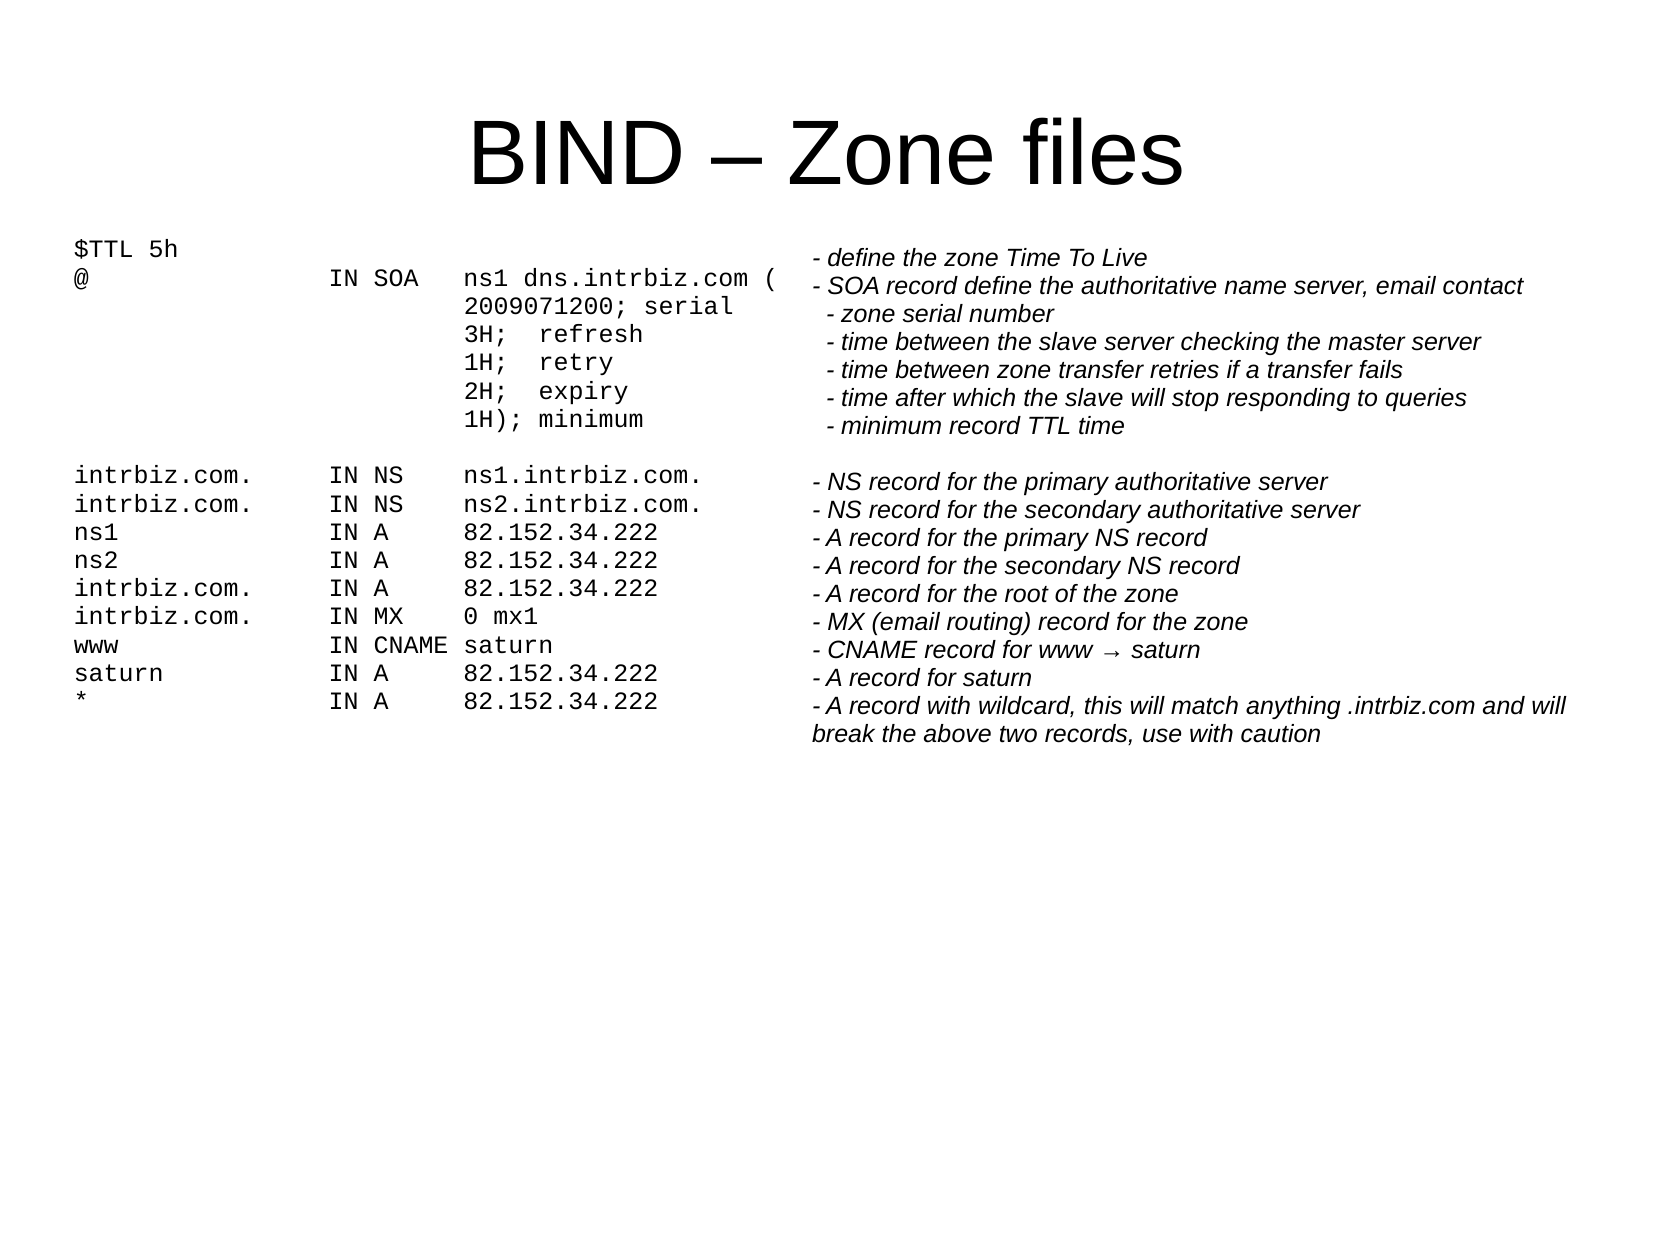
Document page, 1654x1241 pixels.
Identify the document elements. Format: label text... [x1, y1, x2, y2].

title BIND – Zone files [82, 49, 1571, 236]
text_box - define the zone Time To Live - SOA record define the authoritative name server, email contact - zone serial number - time between the slave server checking the master server - time between zone transfer retries if a transfer fails - time after which the slave will stop responding to queries - minimum record TTL time - NS record for the primary authoritative server - NS record for the secondary authoritative server - A record for the primary NS record - A record for the secondary NS record - A record for the root of the zone - MX (email routing) record for the zone - CNAME record for www → saturn - A record for saturn - A record with wildcard, this will match anything .intrbiz.com and will break the above two records, use with caution [797, 236, 1595, 827]
text_box $TTL 5h @ IN SOA ns1 dns.intrbiz.com ( 2009071200; serial 3H; refresh 1H; retry 2H; expiry 1H); minimum intrbiz.com. IN NS ns1.intrbiz.com. intrbiz.com. IN NS ns2.intrbiz.com. ns1 IN A 82.152.34.222 ns2 IN A 82.152.34.222 intrbiz.com. IN A 82.152.34.222 intrbiz.com. IN MX 0 mx1 www IN CNAME saturn saturn IN A 82.152.34.222 * IN A 82.152.34.222 [59, 229, 798, 857]
